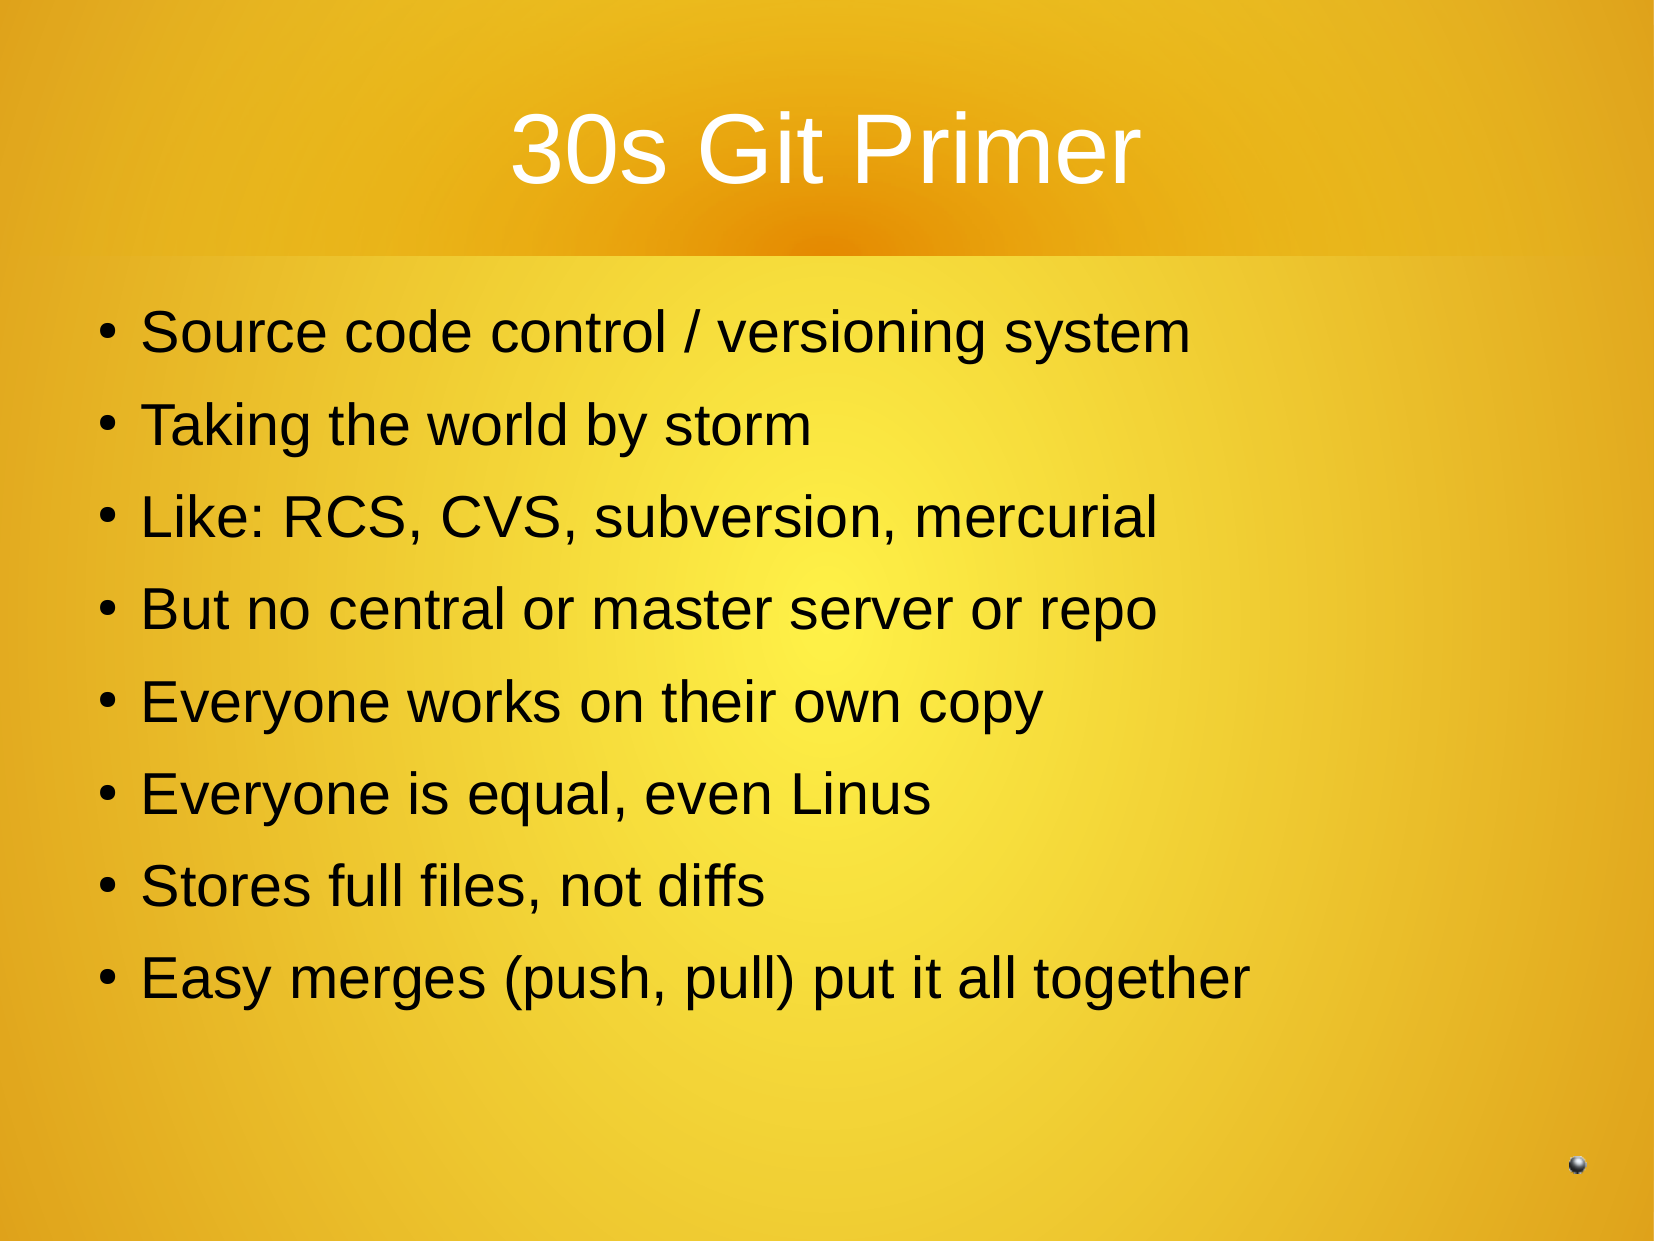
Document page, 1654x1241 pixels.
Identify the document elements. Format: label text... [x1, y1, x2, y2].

picture [1569, 1156, 1587, 1174]
title 30s Git Primer [82, 47, 1571, 252]
list Source code control / versioning system Taking the world by storm Like: RCS, CVS, subversion, mercurial But no central or master server or repo Everyone works on their own copy Everyone is equal, even Linus Stores full files, not diffs Easy merges (push, pull) put it all together [82, 299, 1571, 1019]
